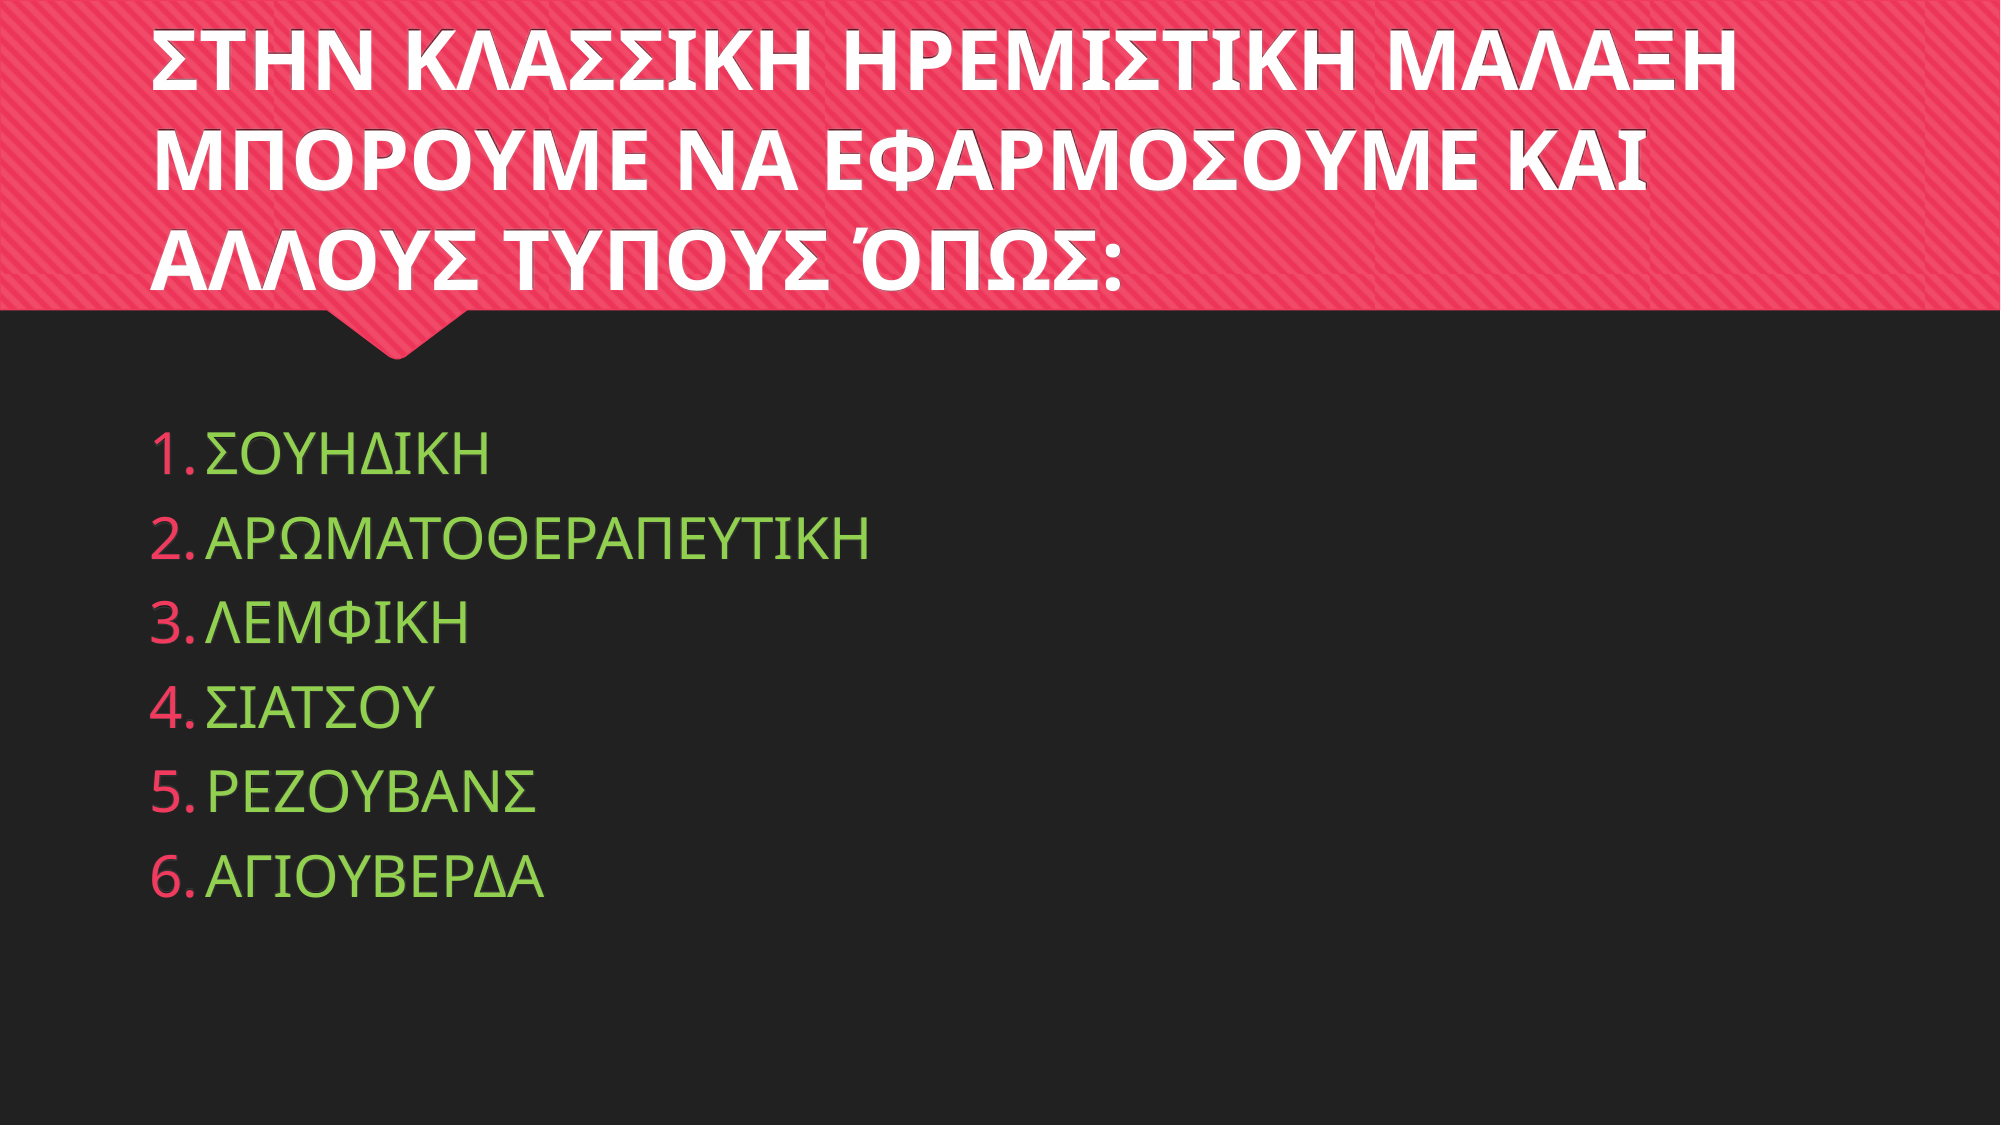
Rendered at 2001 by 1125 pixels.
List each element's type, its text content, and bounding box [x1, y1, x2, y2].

list ΣΟΥΗΔΙΚΗ ΑΡΩΜΑΤΟΘΕΡΑΠΕΥΤΙΚΗ ΛΕΜΦΙΚΗ ΣΙΑΤΣΟΥ ΡΕΖΟΥΒΑΝΣ ΑΓΙΟΥΒΕΡΔΑ [134, 364, 1866, 962]
title ΣΤΗΝ ΚΛΑΣΣΙΚΗ ΗΡΕΜΙΣΤΙΚΗ ΜΑΛΑΞΗ ΜΠΟΡΟΥΜΕ ΝΑ ΕΦΑΡΜΟΣΟΥΜΕ ΚΑΙ ΑΛΛΟΥΣ ΤΥΠΟΥΣ ΌΠΩΣ: [135, 0, 1870, 306]
